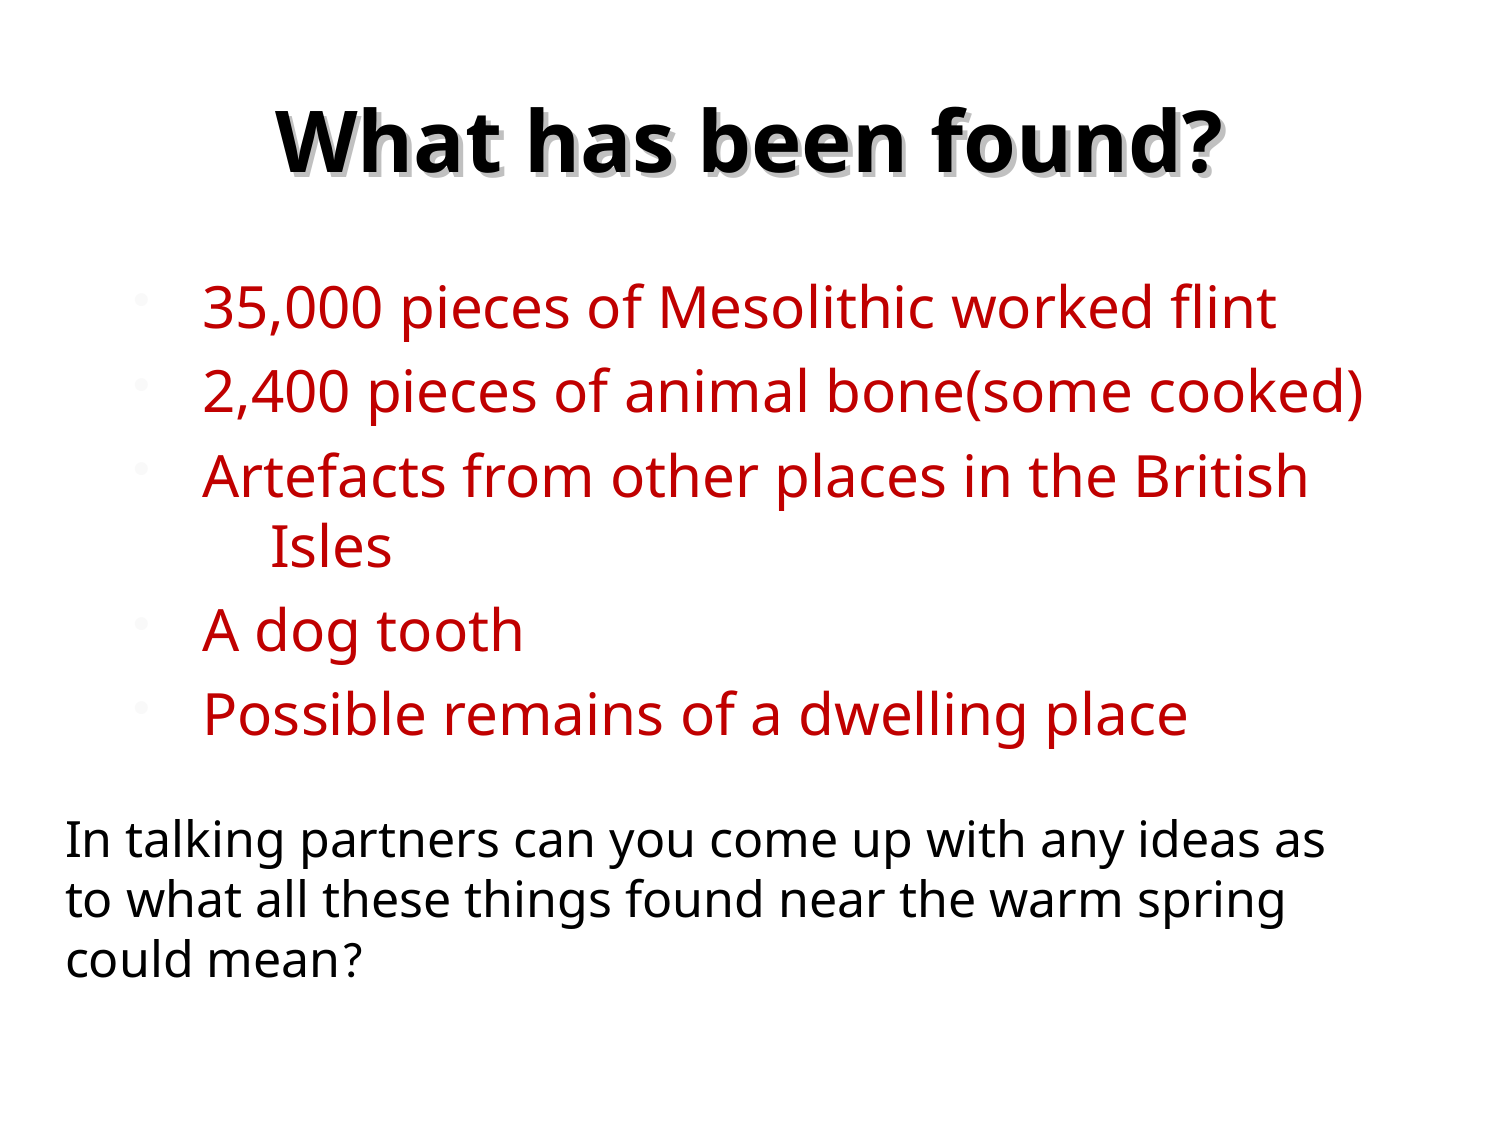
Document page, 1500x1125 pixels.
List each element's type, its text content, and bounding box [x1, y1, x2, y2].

title What has been found? [75, 45, 1426, 233]
text_box In talking partners can you come up with any ideas as to what all these things found near the warm spring could mean? [50, 800, 1375, 995]
list 35,000 pieces of Mesolithic worked flint 2,400 pieces of animal bone(some cooked) Artefacts from other places in the British Isles A dog tooth Possible remains of a dwelling place [75, 262, 1426, 1036]
